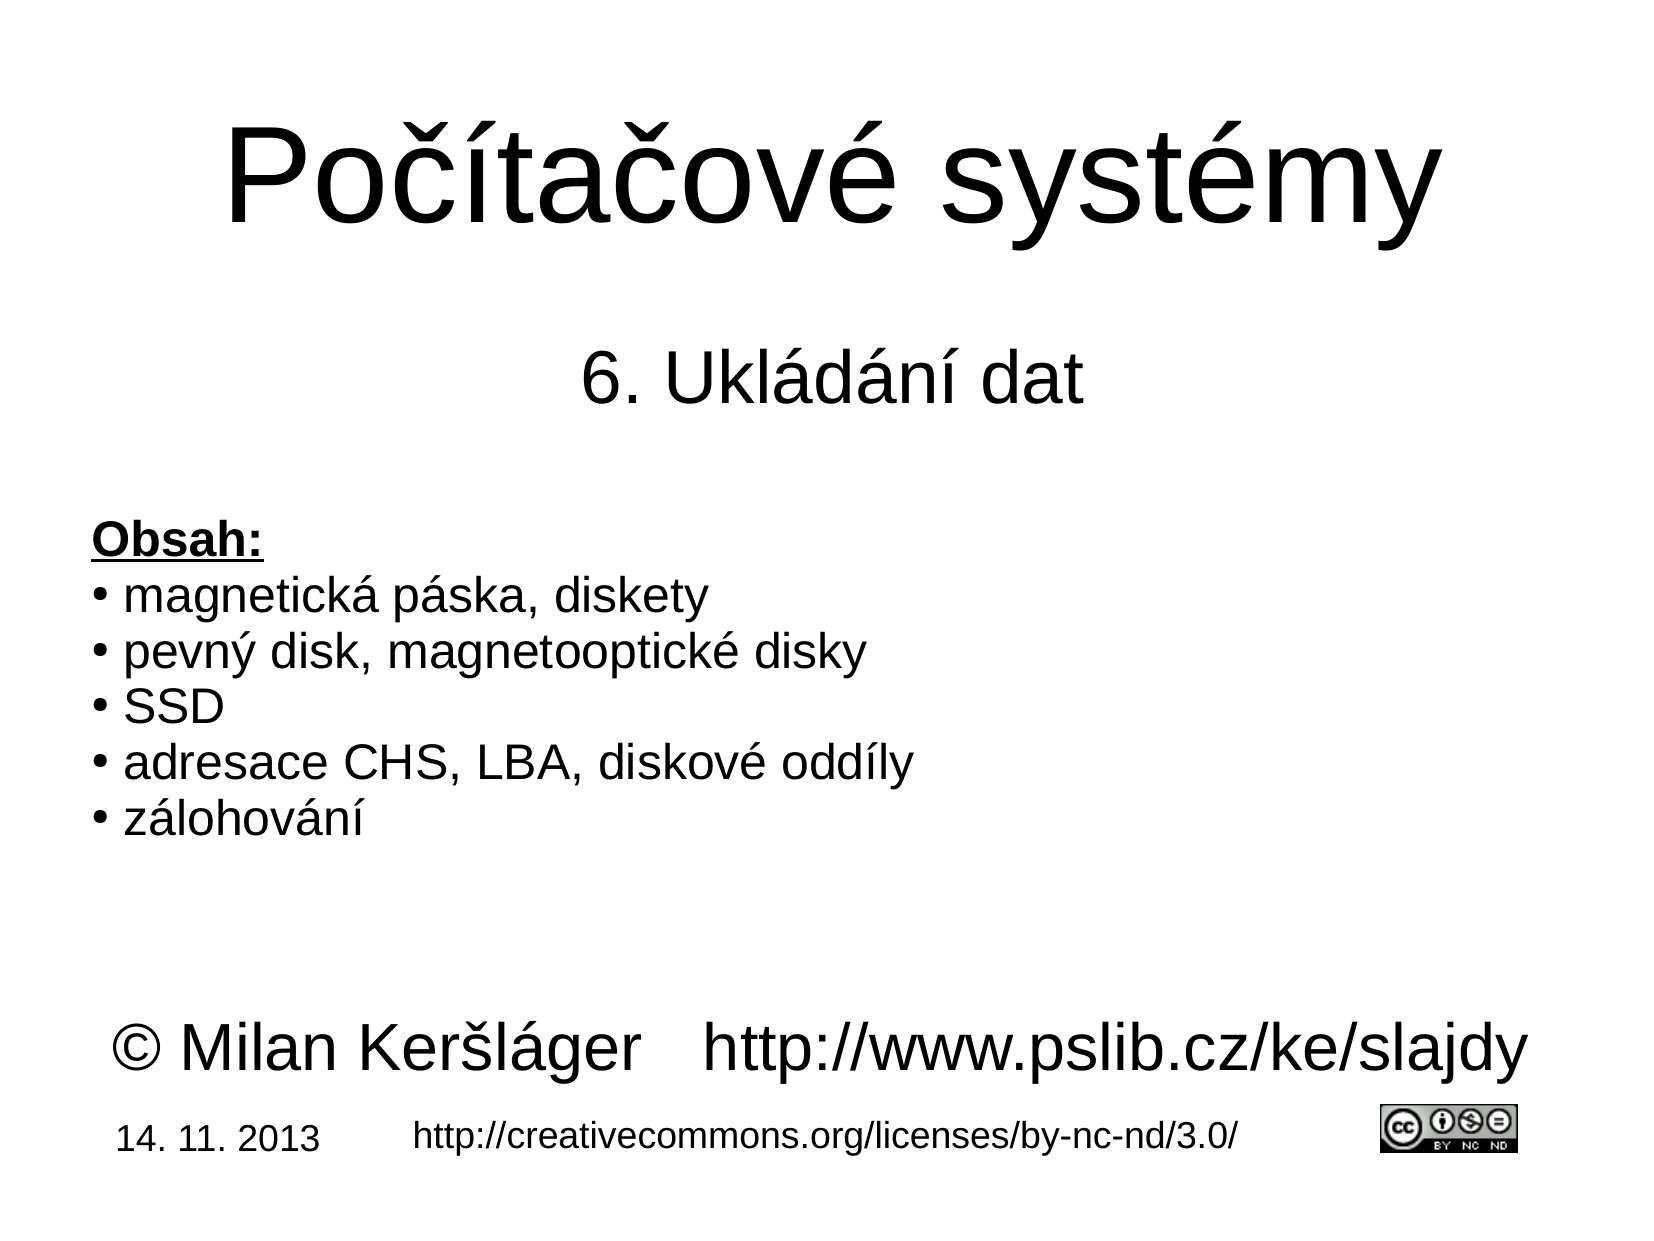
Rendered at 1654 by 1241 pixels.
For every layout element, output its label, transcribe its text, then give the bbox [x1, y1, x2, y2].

title Počítačové systémy 6. Ukládání dat [88, 56, 1577, 461]
picture [1380, 1104, 1518, 1153]
text_box 14. 11. 2013 [100, 1110, 337, 1168]
text_box http://creativecommons.org/licenses/by-nc-nd/3.0/ [339, 1107, 1313, 1165]
text_box Obsah: magnetická páska, diskety pevný disk, magnetooptické disky SSD adresace CHS, LBA, diskové oddíly zálohování [76, 503, 1583, 854]
list © Milan Keršláger http://www.pslib.cz/ke/slajdy [76, 1009, 1565, 1087]
